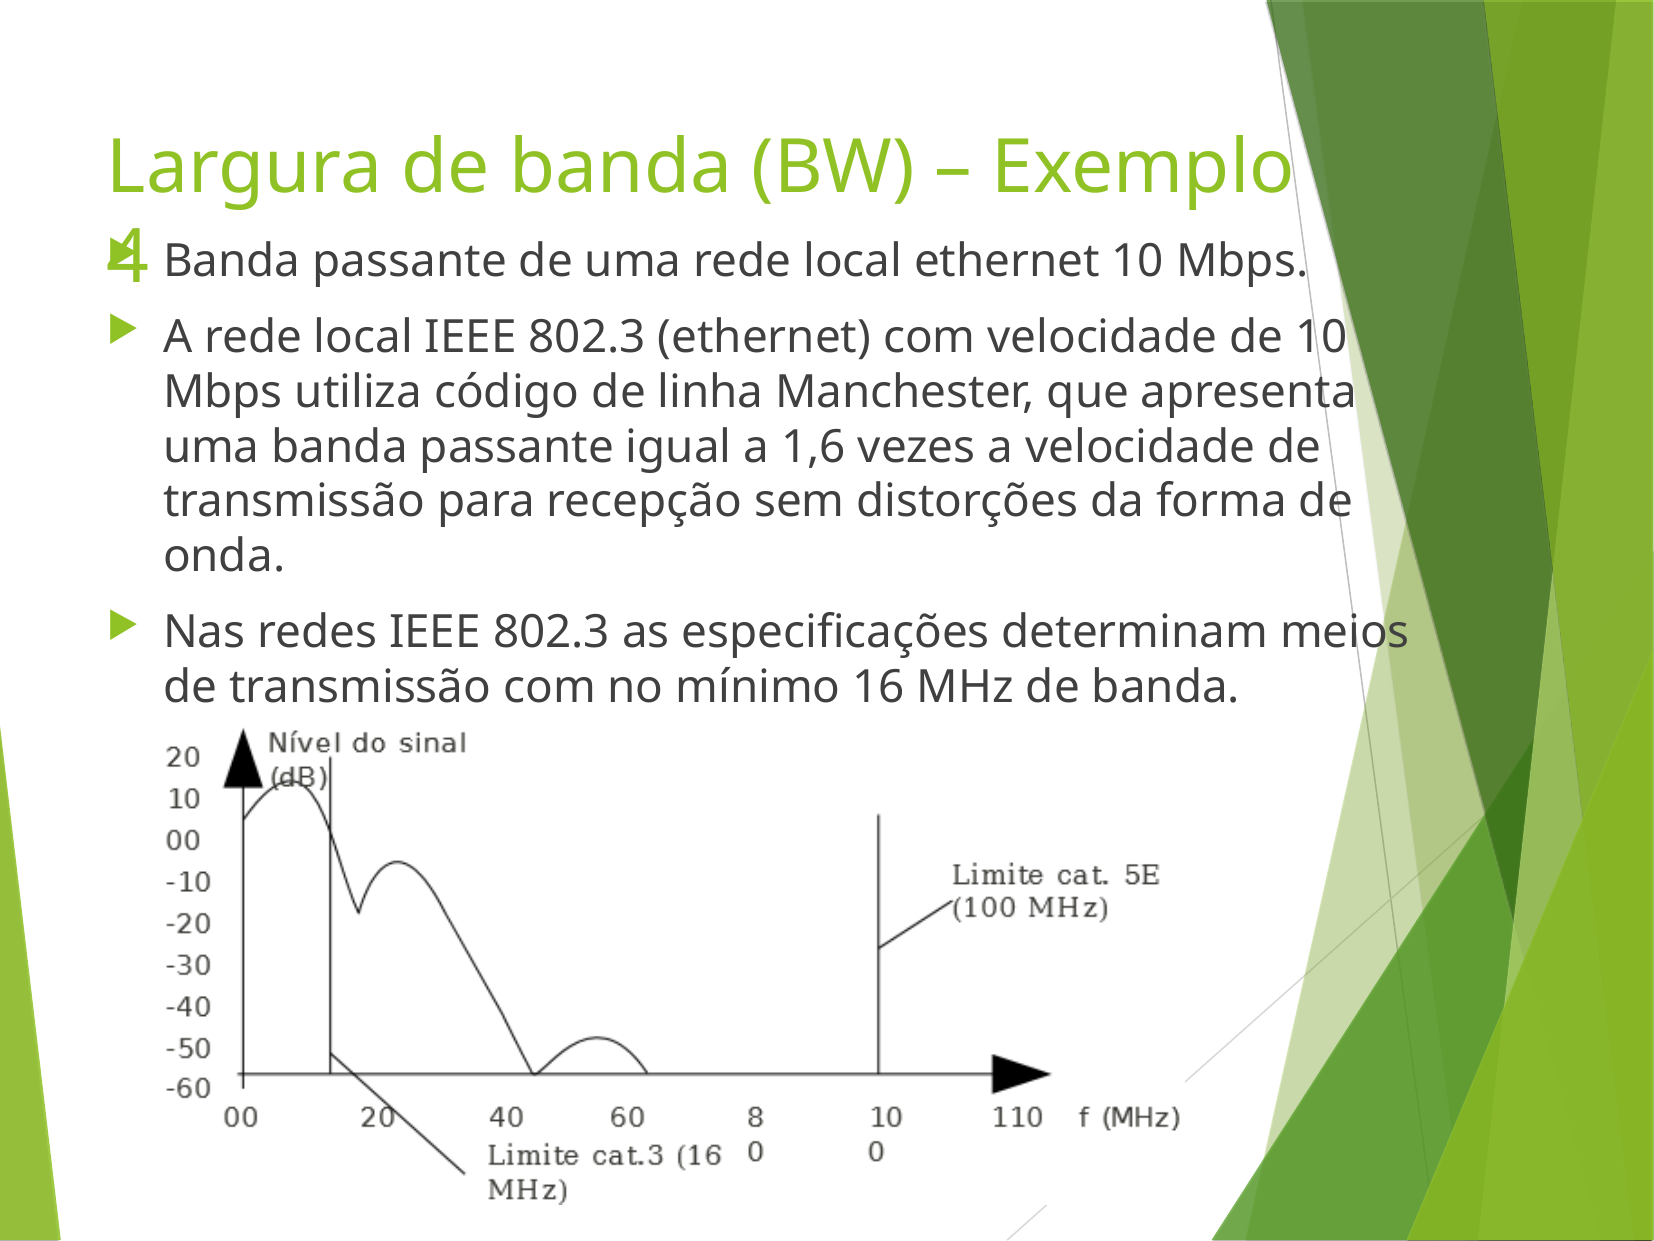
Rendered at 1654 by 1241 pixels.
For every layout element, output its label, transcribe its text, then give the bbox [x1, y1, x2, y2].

picture [156, 720, 1185, 1205]
title Largura de banda (BW) – Exemplo 4 [91, 110, 1335, 223]
list Banda passante de uma rede local ethernet 10 Mbps. A rede local IEEE 802.3 (ethernet) com velocidade de 10 Mbps utiliza código de linha Manchester, que apresenta uma banda passante igual a 1,6 vezes a velocidade de transmissão para recepção sem distorções da forma de onda. Nas redes IEEE 802.3 as especificações determinam meios de transmissão com no mínimo 16 MHz de banda. [91, 223, 1477, 1155]
